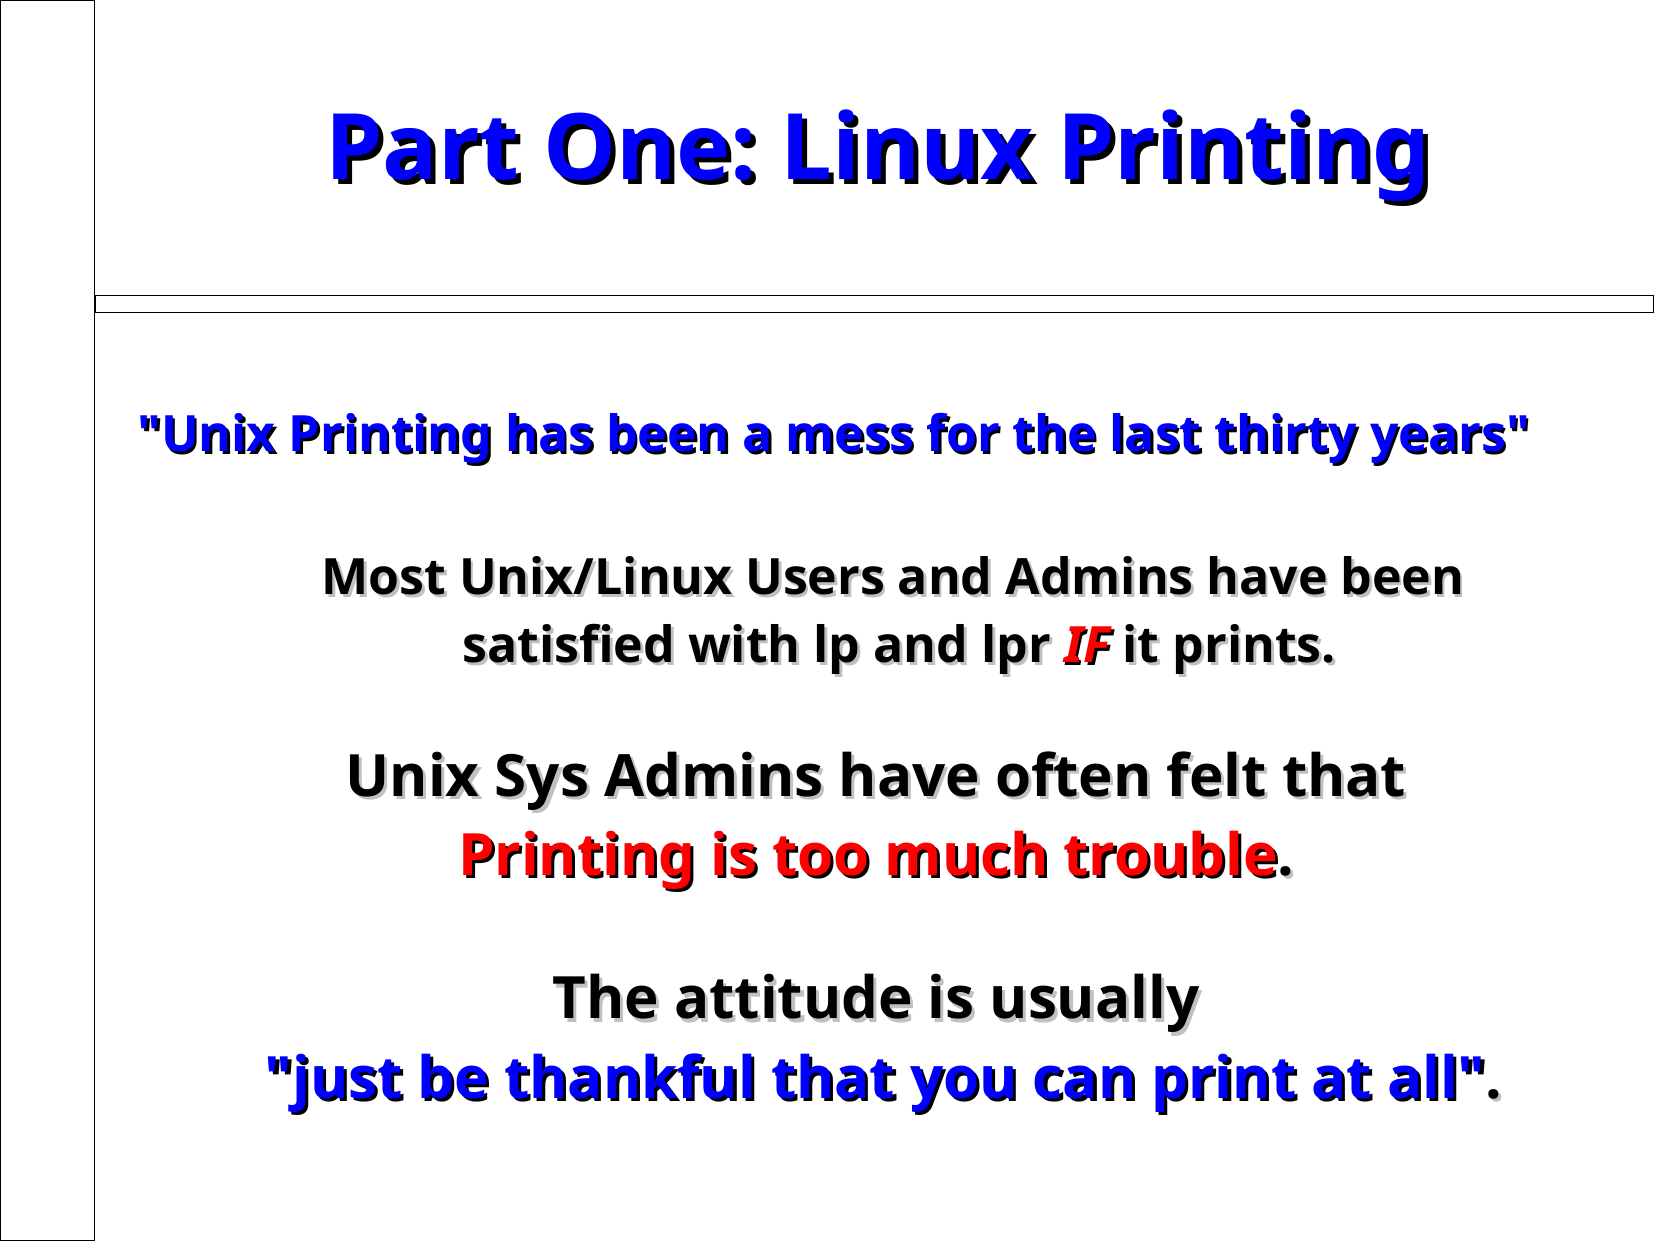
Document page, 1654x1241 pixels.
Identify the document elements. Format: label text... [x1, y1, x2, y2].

text_box Unix Sys Admins have often felt that Printing is too much trouble. The attitude is usually "just be thankful that you can print at all". [179, 733, 1588, 1225]
text_box Part One: Linux Printing [103, 0, 1654, 288]
text_box Most Unix/Linux Users and Admins have been satisfied with lp and lpr IF it prints. [166, 540, 1632, 712]
text_box "Unix Printing has been a mess for the last thirty years" [137, 340, 1637, 525]
